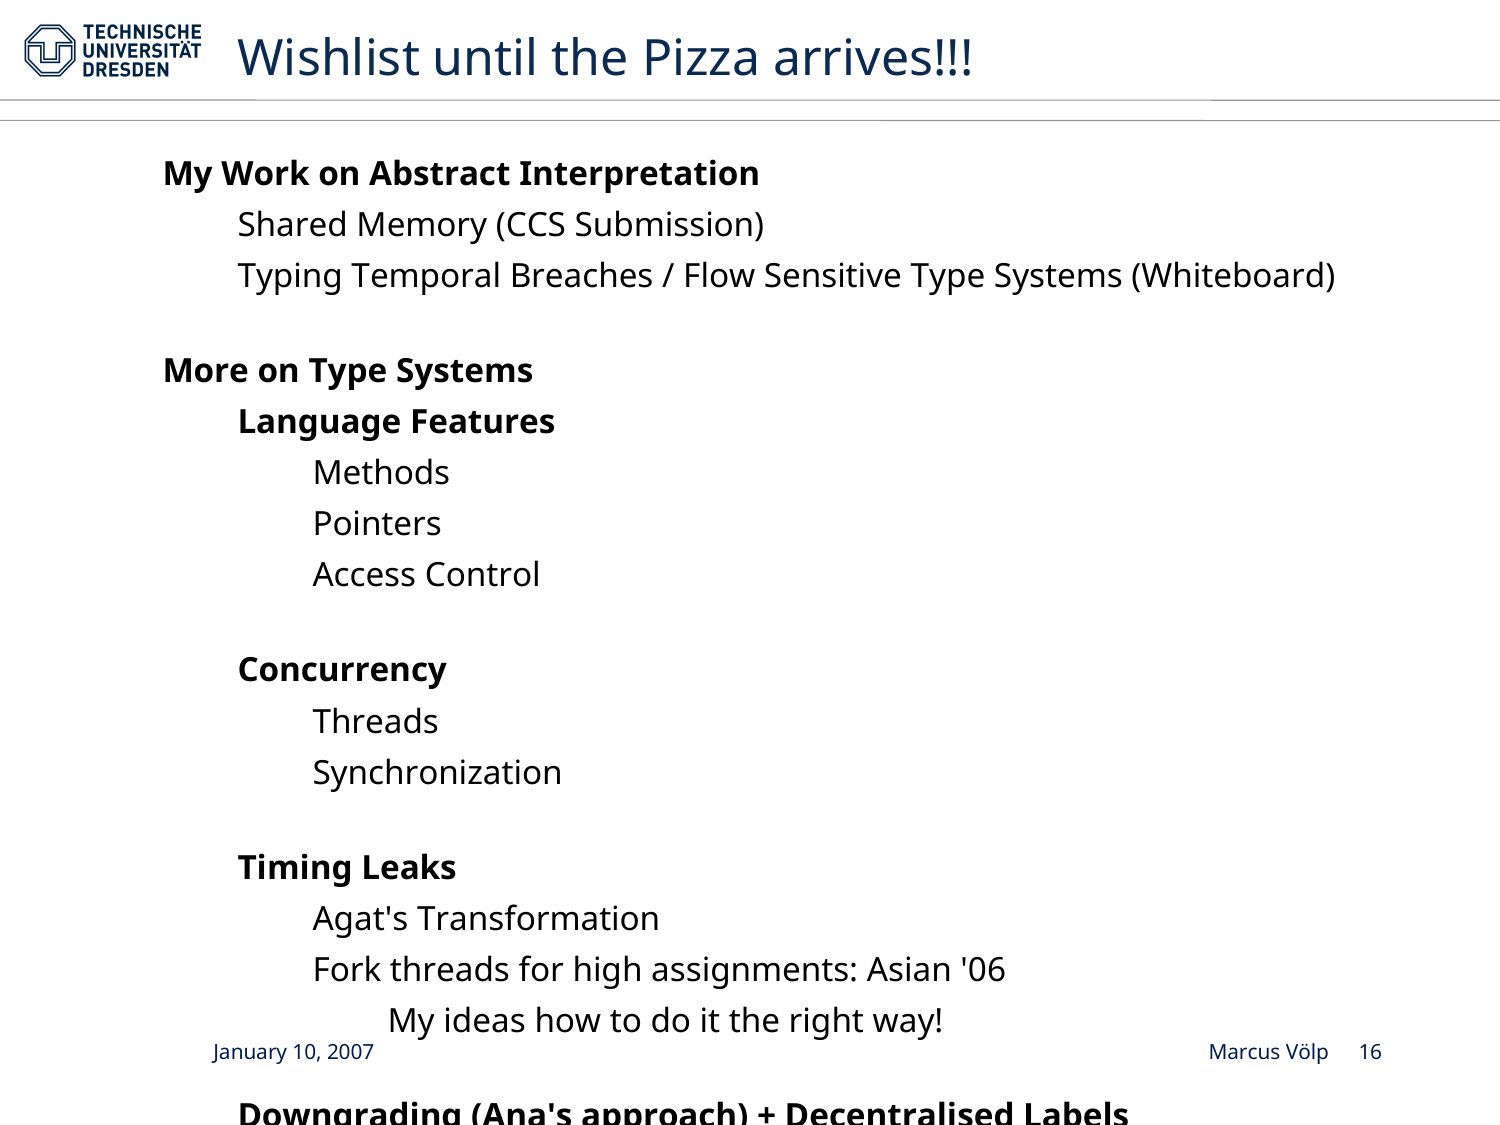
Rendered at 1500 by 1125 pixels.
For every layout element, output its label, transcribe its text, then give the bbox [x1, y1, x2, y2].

picture [24, 24, 201, 77]
title Wishlist until the Pizza arrives!!! [237, 19, 1437, 92]
list My Work on Abstract Interpretation Shared Memory (CCS Submission) Typing Temporal Breaches / Flow Sensitive Type Systems (Whiteboard) More on Type Systems Language Features Methods Pointers Access Control Concurrency Threads Synchronization Timing Leaks Agat's Transformation Fork threads for high assignments: Asian '06 My ideas how to do it the right way! Downgrading (Ana's approach) + Decentralised Labels [162, 149, 1387, 1007]
